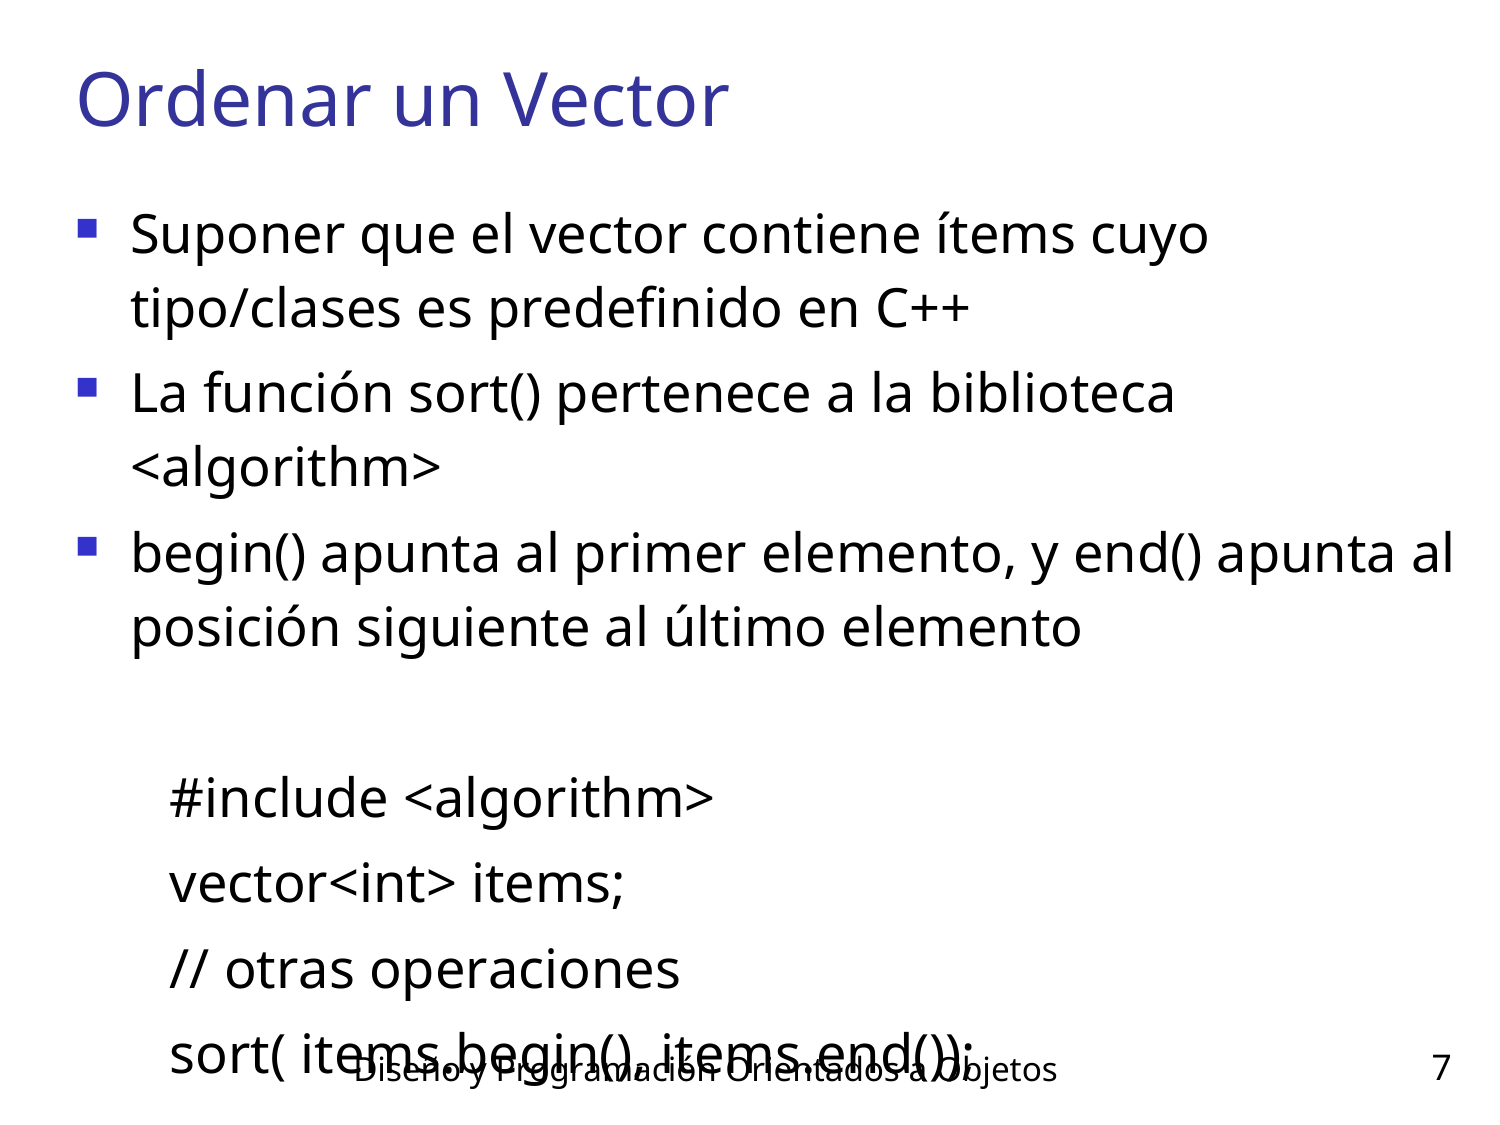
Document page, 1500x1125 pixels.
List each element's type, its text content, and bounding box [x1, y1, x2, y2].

list Suponer que el vector contiene ítems cuyo tipo/clases es predefinido en C++ La función sort() pertenece a la biblioteca <algorithm> begin() apunta al primer elemento, y end() apunta al posición siguiente al último elemento #include <algorithm> vector<int> items; // otras operaciones sort( items.begin(), items.end()); [75, 195, 1462, 1021]
title Ordenar un Vector [75, 12, 1466, 175]
